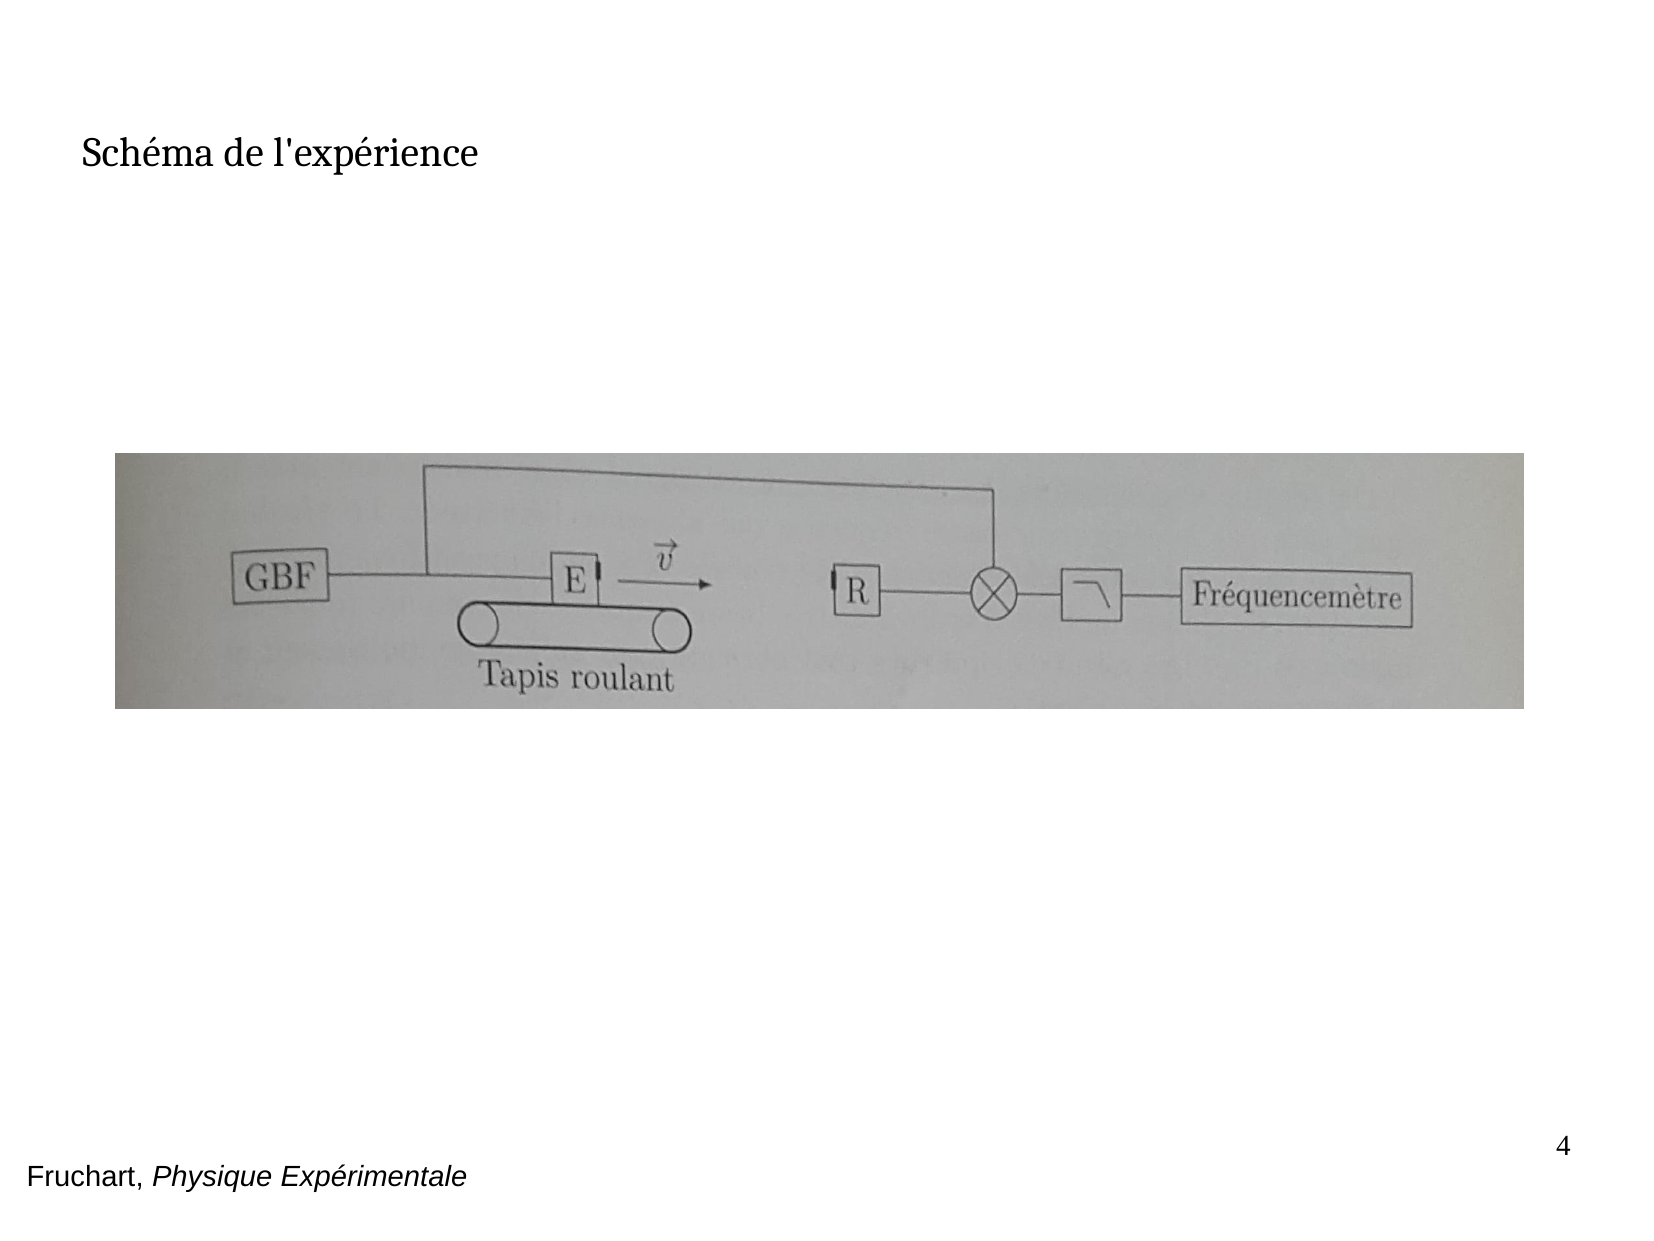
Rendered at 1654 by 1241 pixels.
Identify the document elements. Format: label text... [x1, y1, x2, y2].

text_box Fruchart, Physique Expérimentale [11, 1152, 674, 1241]
picture [115, 453, 1524, 709]
title Schéma de l'expérience [82, 49, 1571, 257]
